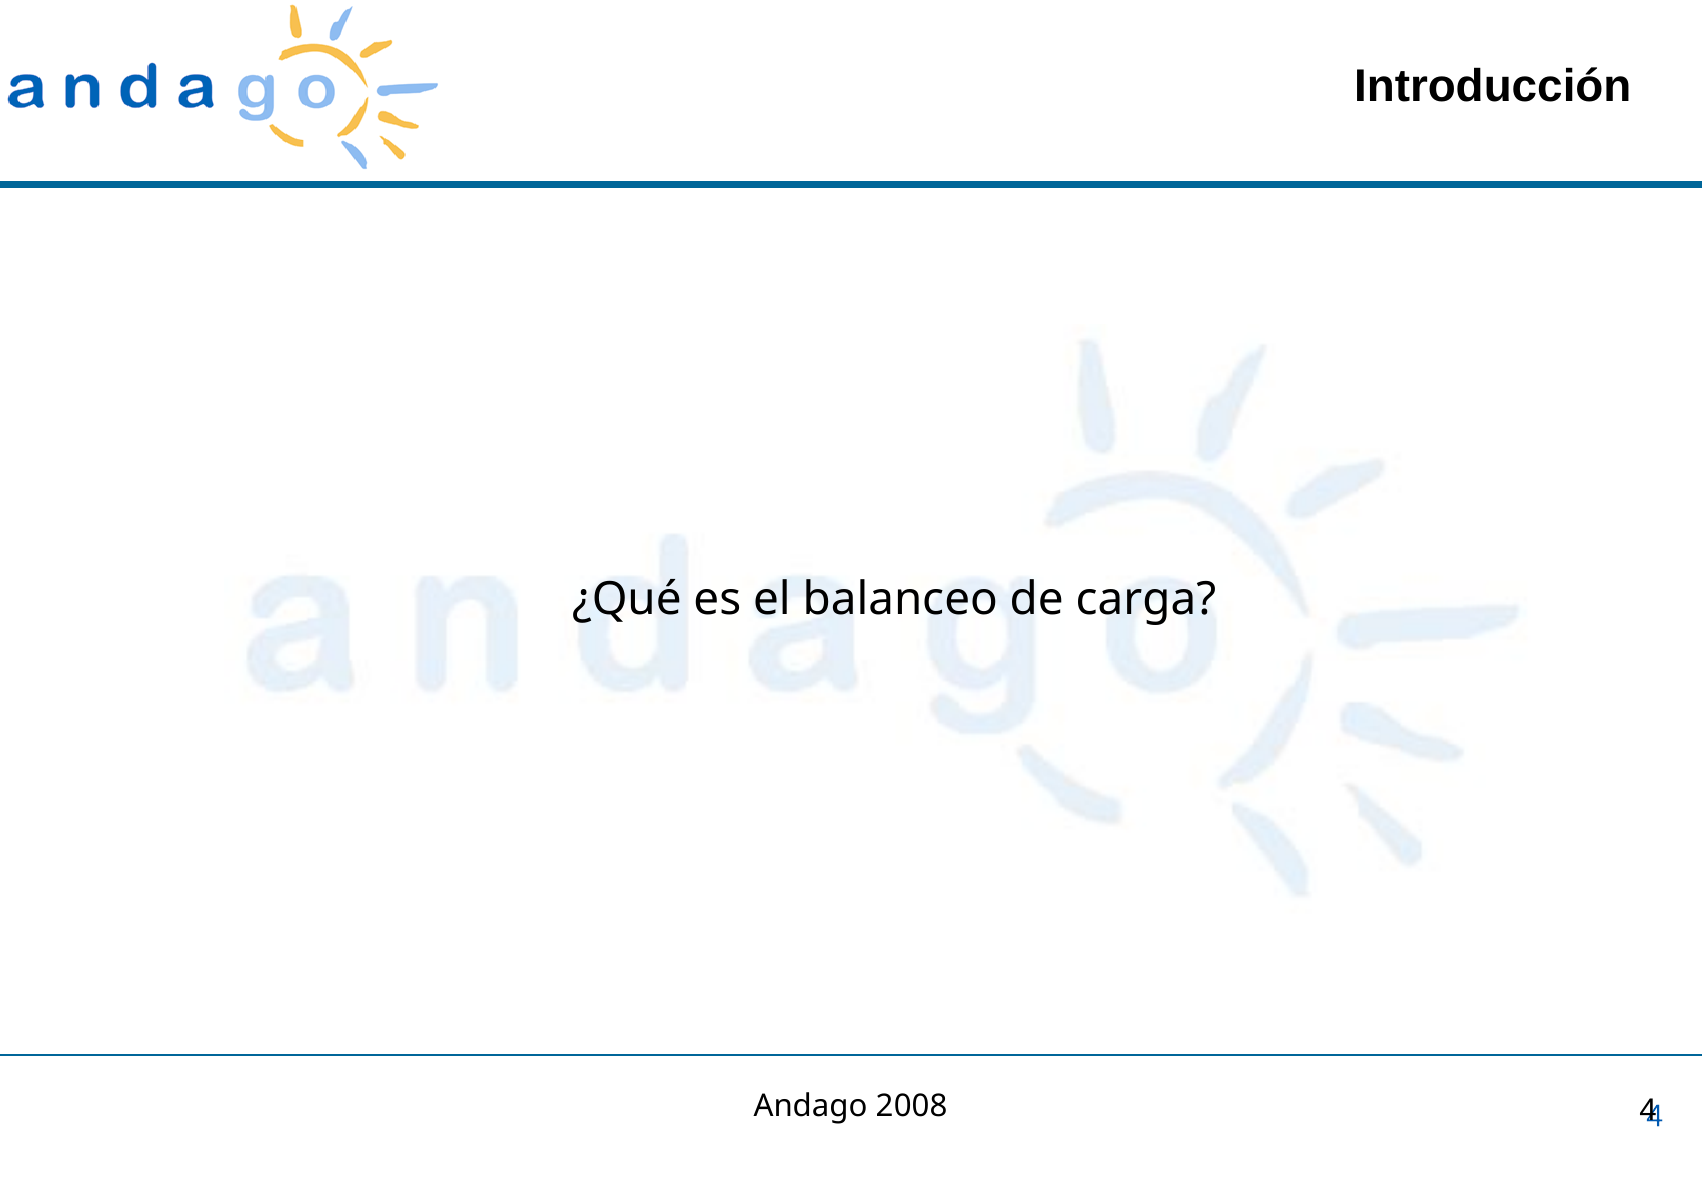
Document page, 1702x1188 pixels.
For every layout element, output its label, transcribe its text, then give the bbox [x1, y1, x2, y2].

title Introducción [255, 0, 1702, 188]
subtitle ¿Qué es el balanceo de carga? [129, 243, 1577, 957]
picture [0, 0, 255, 175]
